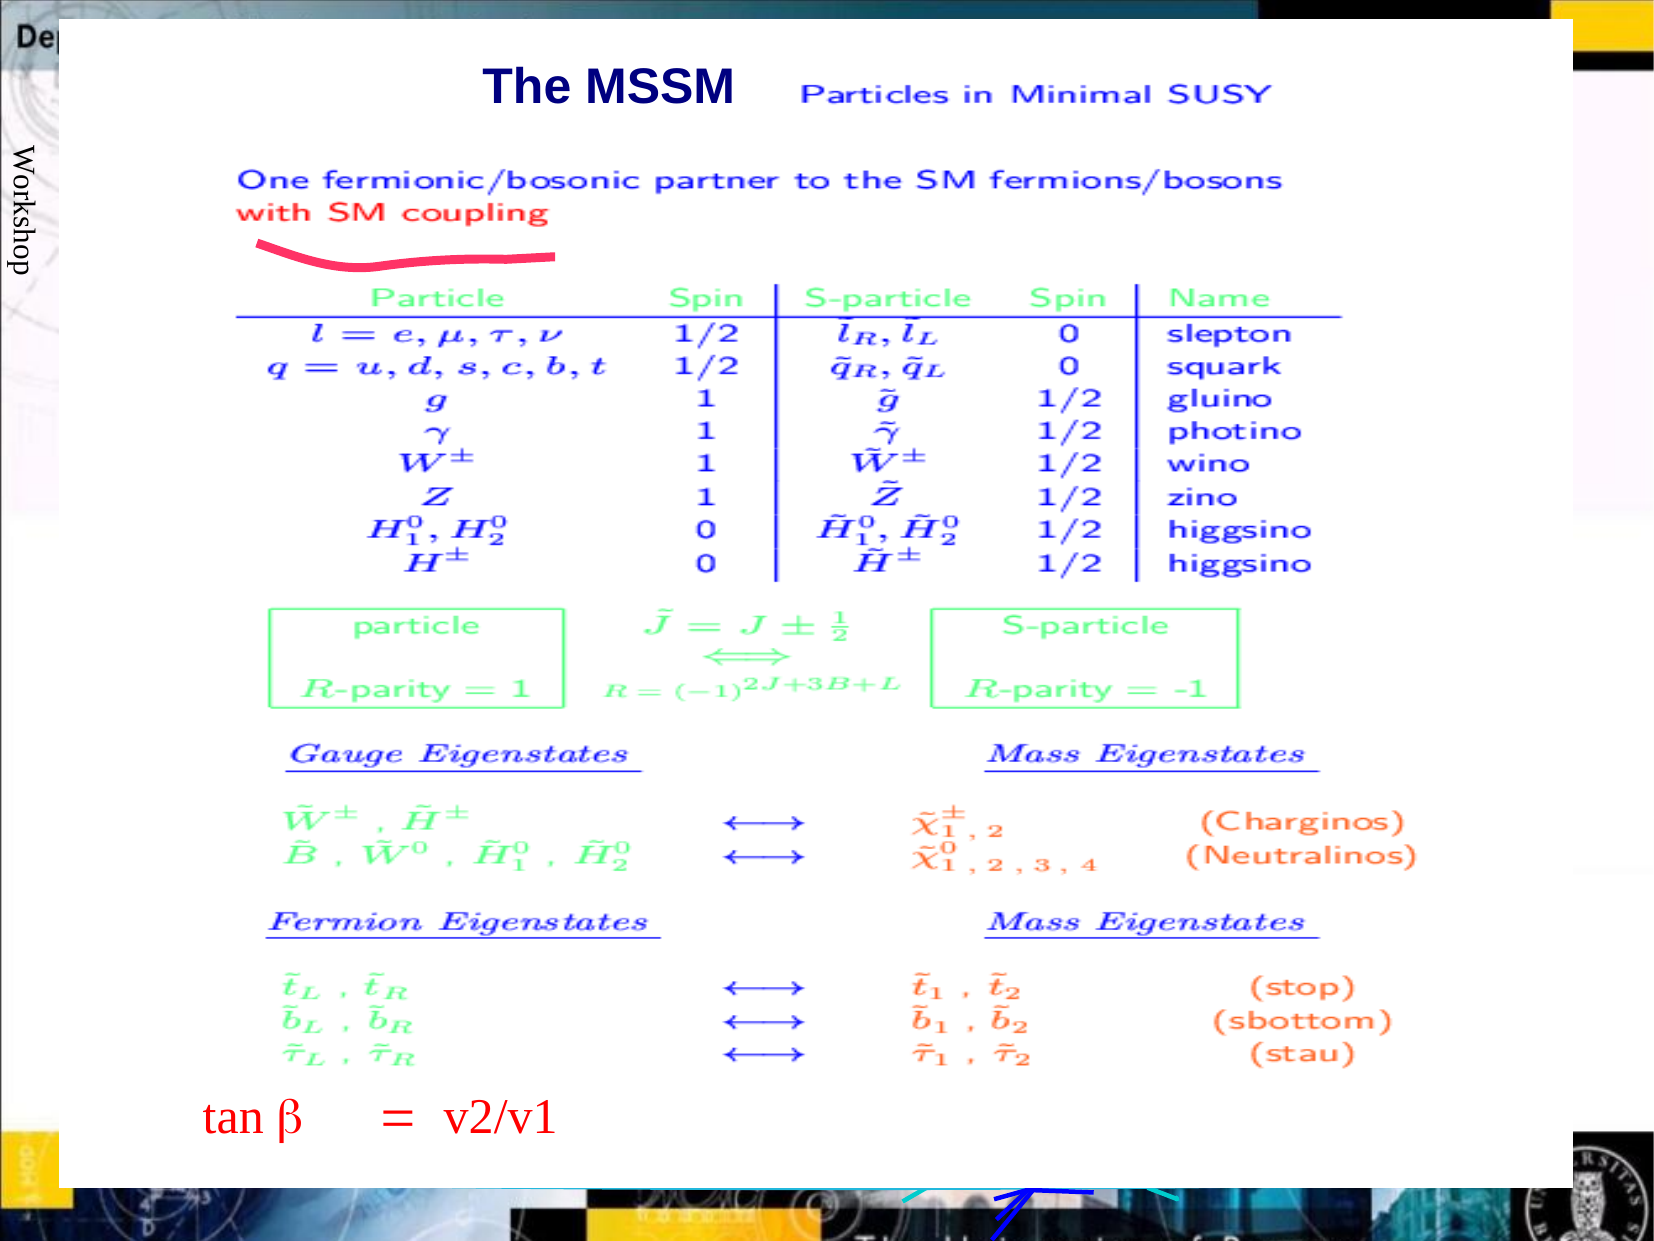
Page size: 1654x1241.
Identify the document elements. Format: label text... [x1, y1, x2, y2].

picture [0, 0, 1654, 1241]
text_box tan v2/v1 [202, 1088, 496, 1154]
title The MSSM [0, 0, 1315, 190]
